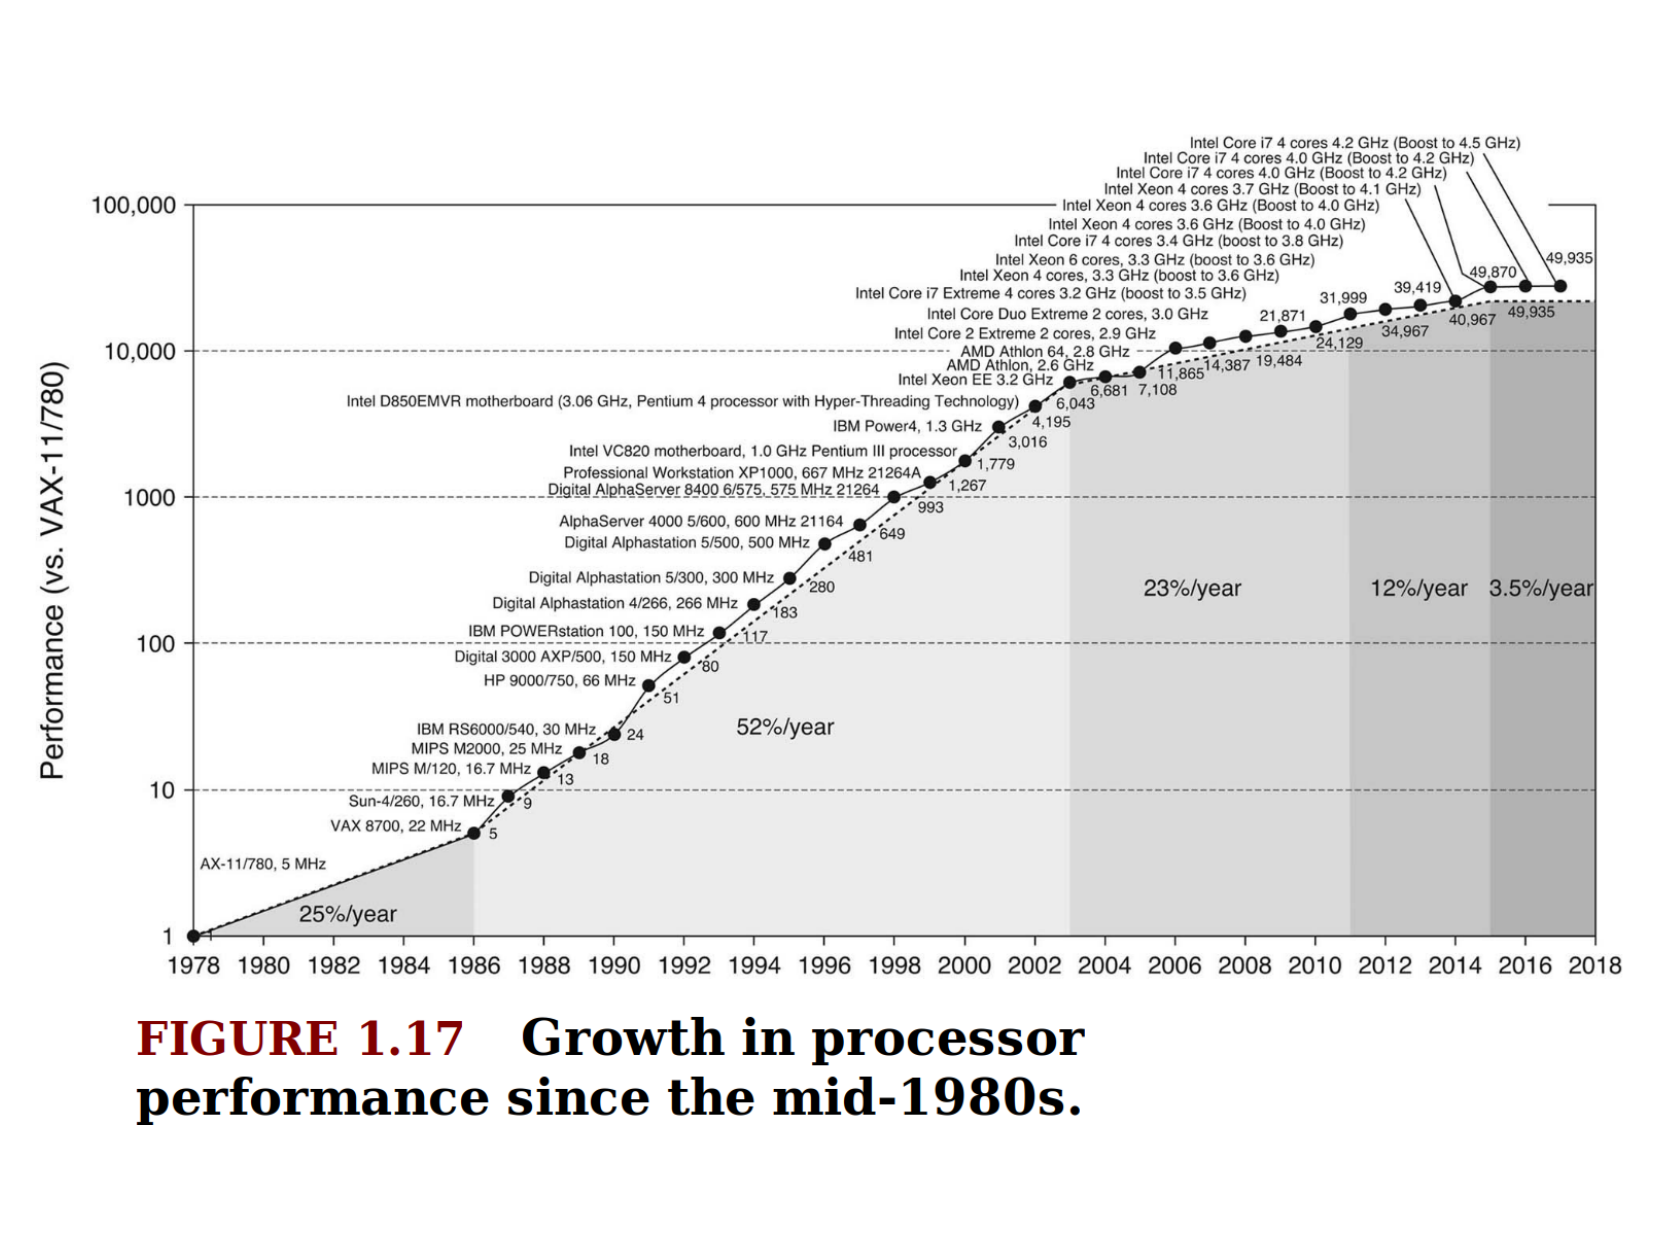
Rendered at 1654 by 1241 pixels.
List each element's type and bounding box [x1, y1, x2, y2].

picture [5, 112, 1647, 1126]
